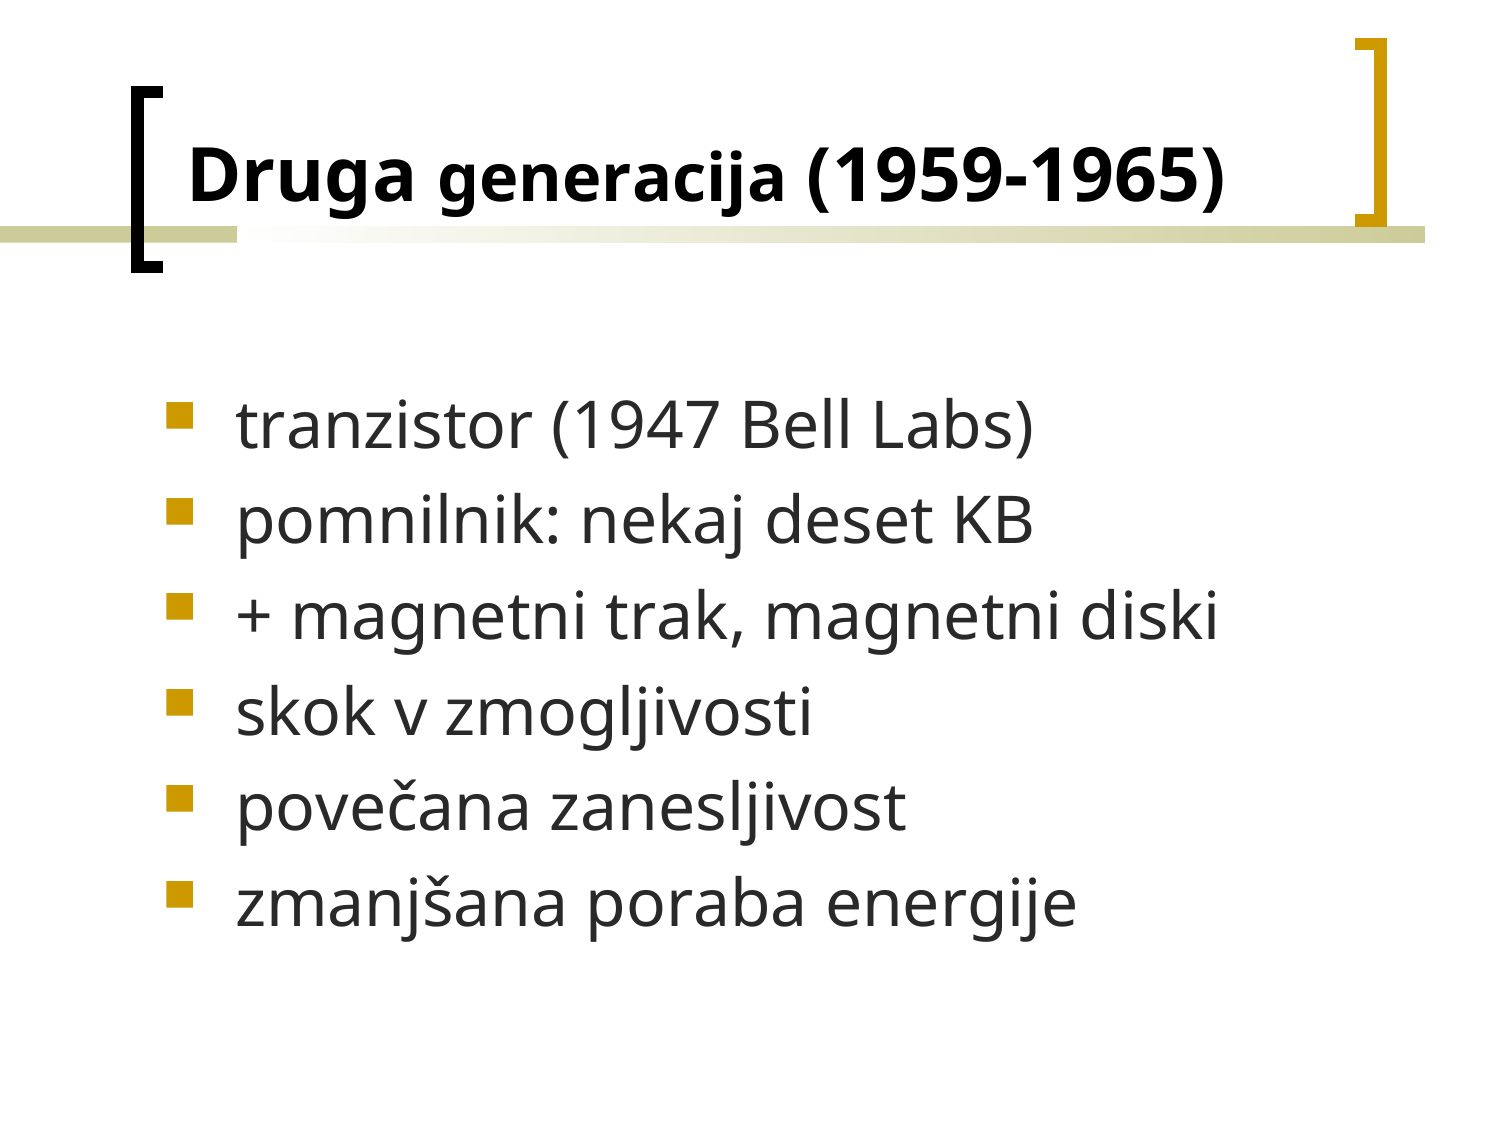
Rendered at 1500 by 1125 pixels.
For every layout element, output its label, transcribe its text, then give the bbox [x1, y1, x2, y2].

title Druga generacija (1959-1965) [171, 90, 1346, 225]
list tranzistor (1947 Bell Labs) pomnilnik: nekaj deset KB + magnetni trak, magnetni diski skok v zmogljivosti povečana zanesljivost zmanjšana poraba energije [147, 278, 1405, 954]
